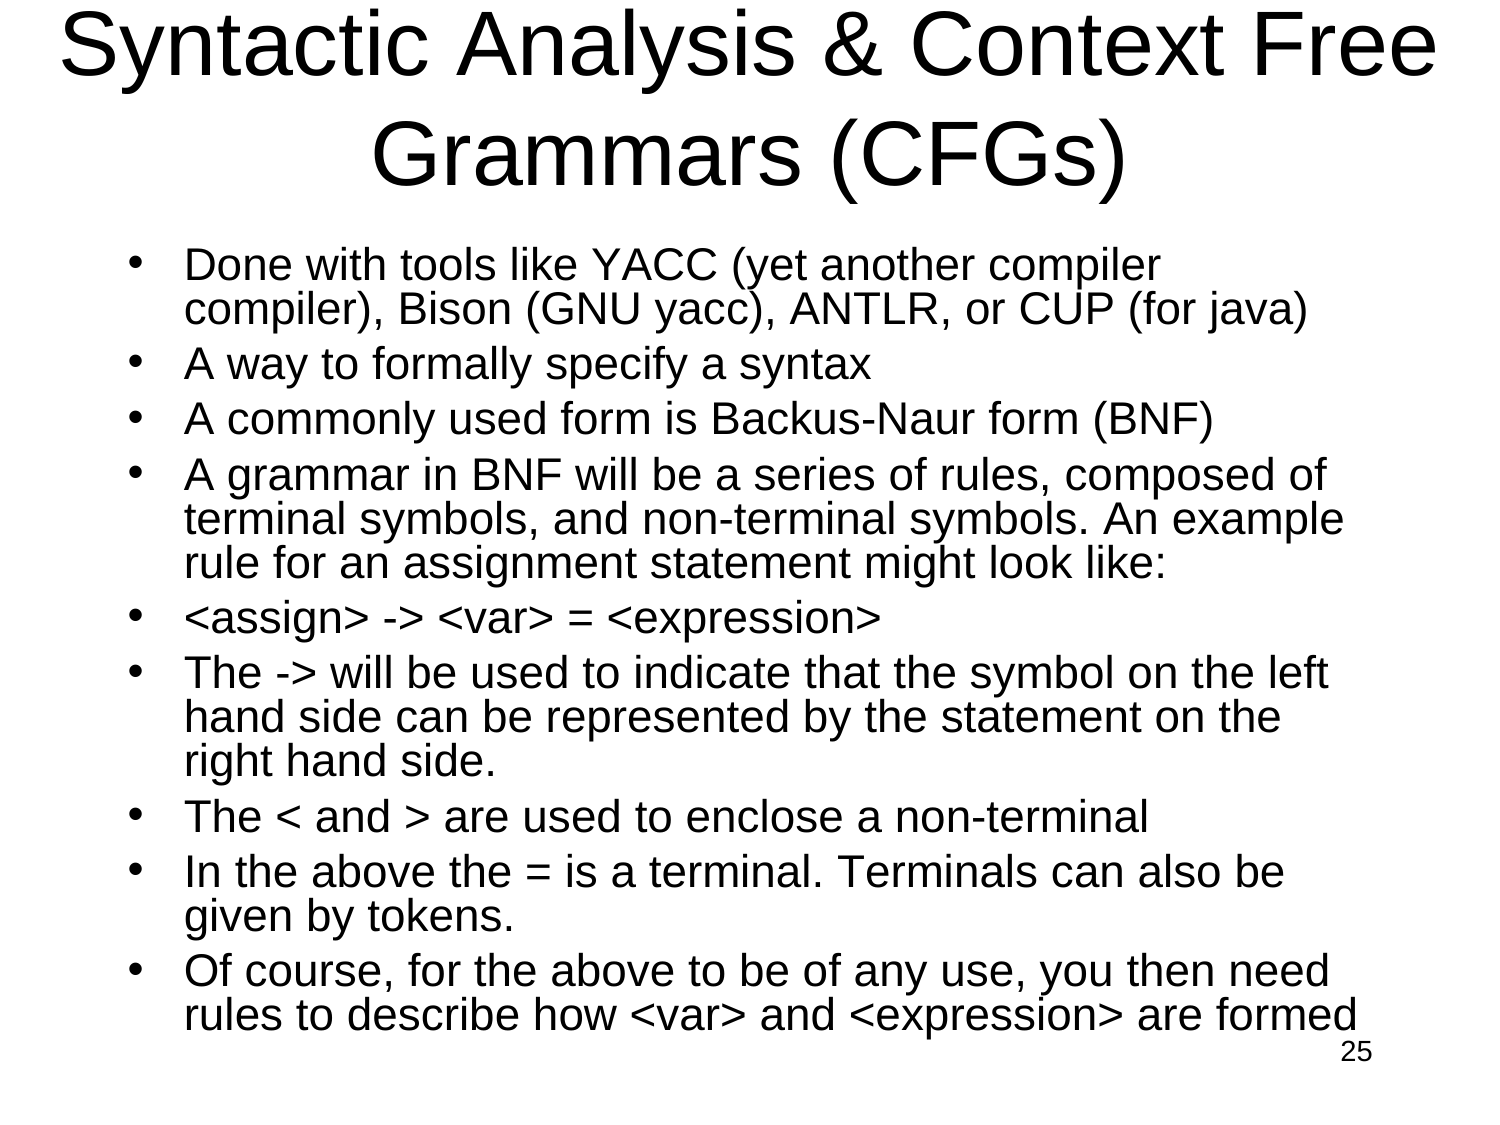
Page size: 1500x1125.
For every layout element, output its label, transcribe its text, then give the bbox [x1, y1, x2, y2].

list Done with tools like YACC (yet another compiler compiler), Bison (GNU yacc), ANTLR, or CUP (for java) A way to formally specify a syntax A commonly used form is Backus-Naur form (BNF) A grammar in BNF will be a series of rules, composed of terminal symbols, and non-terminal symbols. An example rule for an assignment statement might look like: <assign> -> <var> = <expression> The -> will be used to indicate that the symbol on the left hand side can be represented by the statement on the right hand side. The < and > are used to enclose a non-terminal In the above the = is a terminal. Terminals can also be given by tokens. Of course, for the above to be of any use, you then need rules to describe how <var> and <expression> are formed [112, 237, 1388, 1051]
text_box <number> [1074, 1025, 1388, 1101]
title Syntactic Analysis & Context Free Grammars (CFGs) [0, 0, 1500, 212]
